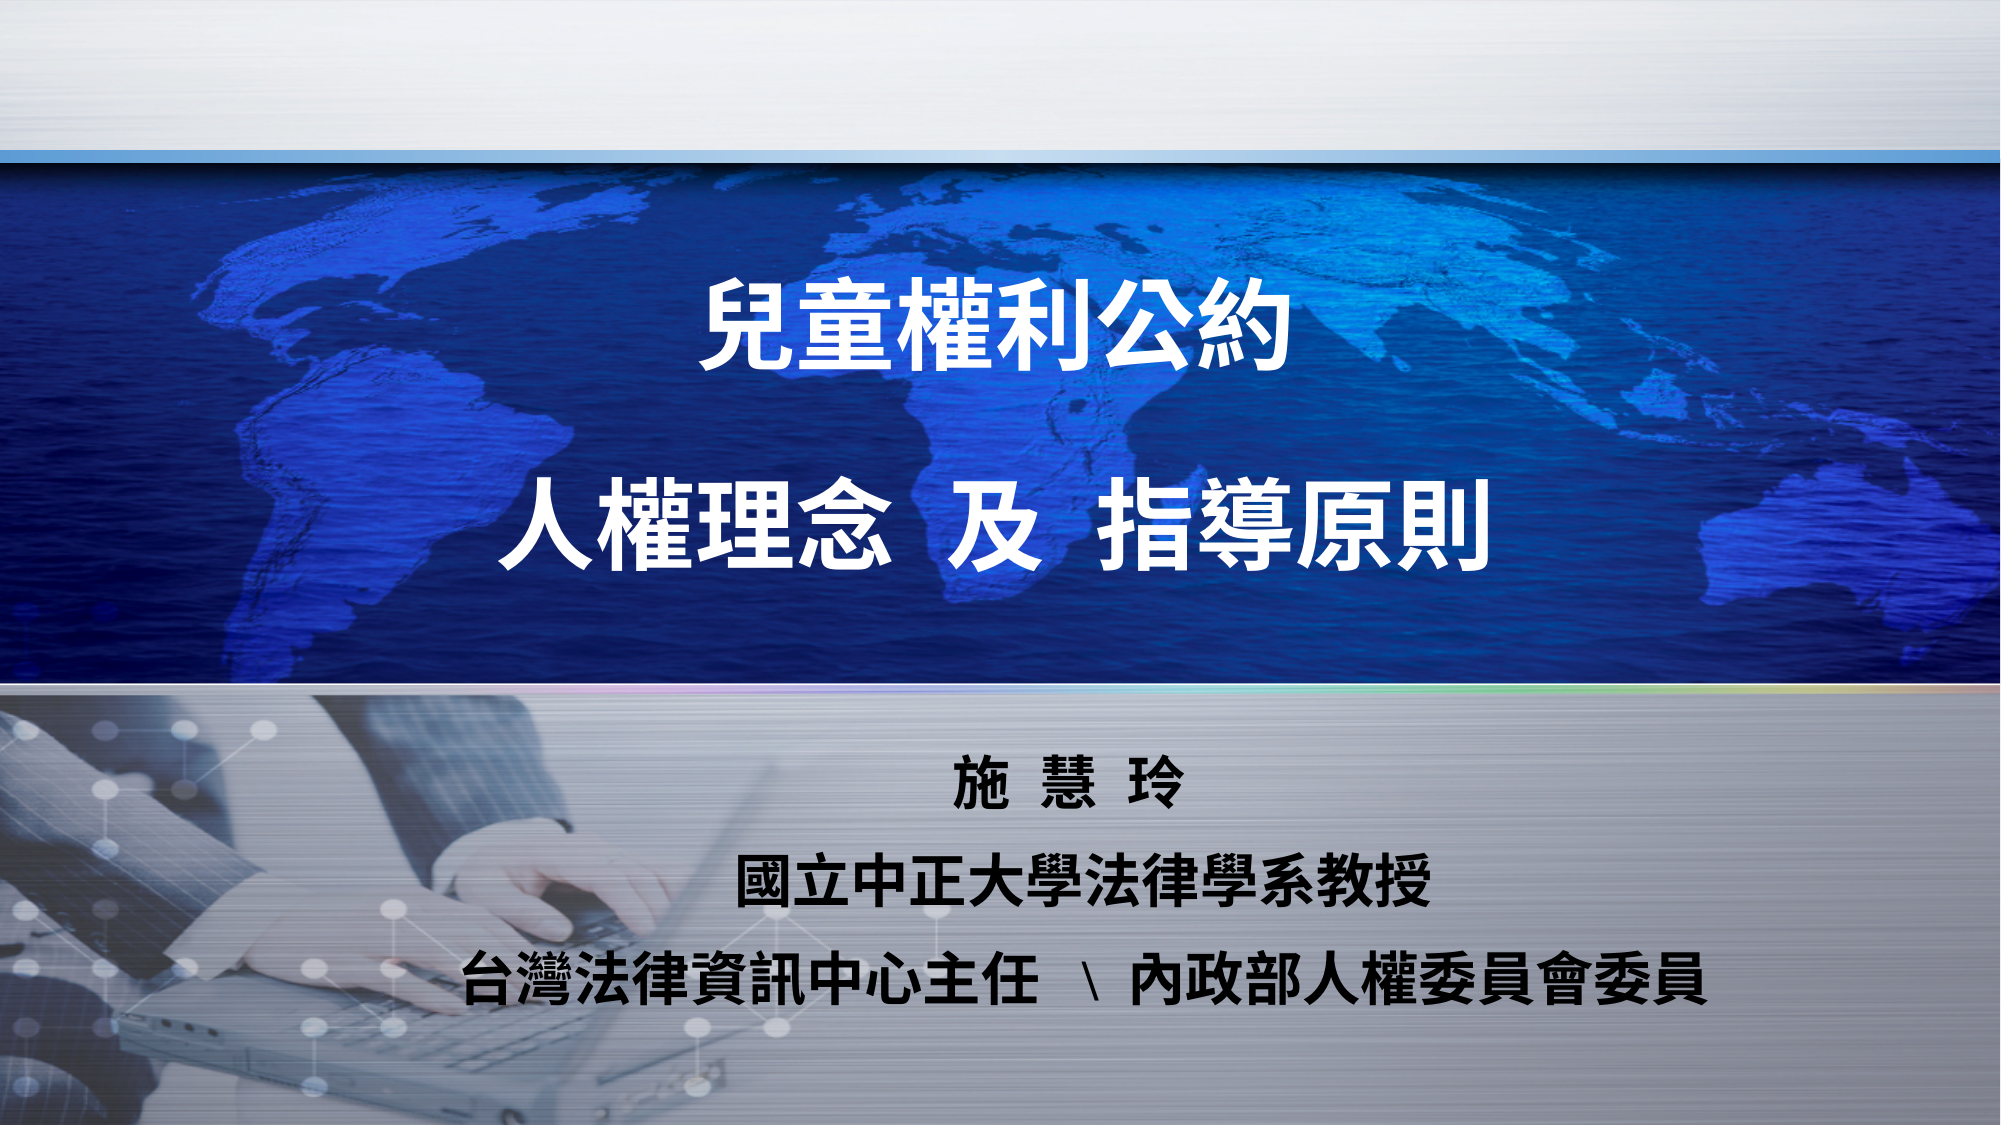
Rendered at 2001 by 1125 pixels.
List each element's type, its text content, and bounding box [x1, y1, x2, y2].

picture [0, 0, 2001, 1125]
text_box 施 慧 玲 國立中正大學法律學系教授 台灣法律資訊中心主任 \ 內政部人權委員會委員 [304, 729, 1863, 1020]
text_box 兒童權利公約 人權理念 及 指導原則 [58, 224, 1933, 590]
